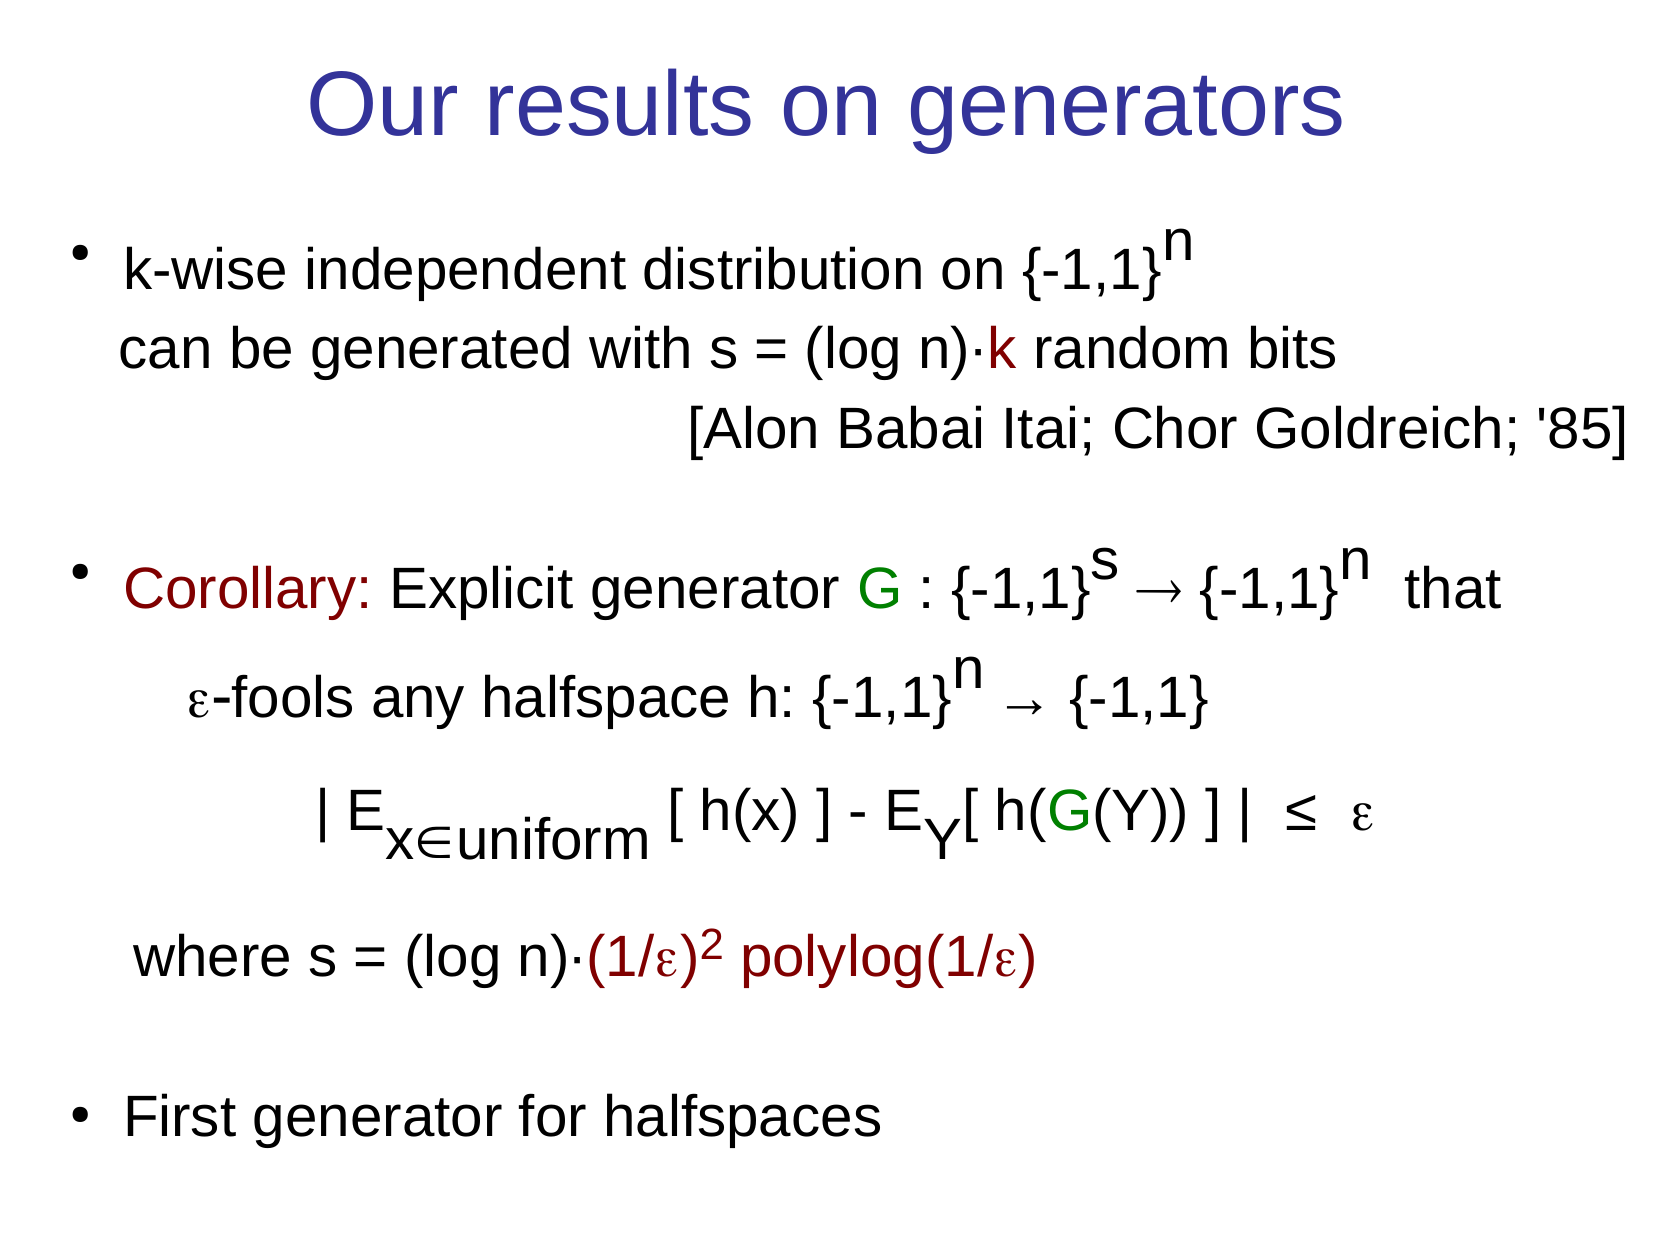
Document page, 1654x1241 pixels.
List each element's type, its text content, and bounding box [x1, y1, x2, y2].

list k-wise independent distribution on {-1,1}n can be generated with s = (log n)∙k random bits [Alon Babai Itai; Chor Goldreich; '85] Corollary: Explicit generator G : {-1,1}s  {-1,1}n that -fools any halfspace h: {-1,1}n → {-1,1} | Exuniform [ h(x) ] - EY[ h(G(Y)) ] | ≤  where s = (log n)∙(1/)2 polylog(1/) First generator for halfspaces [37, 110, 1654, 1241]
title Our results on generators [124, 0, 1530, 208]
